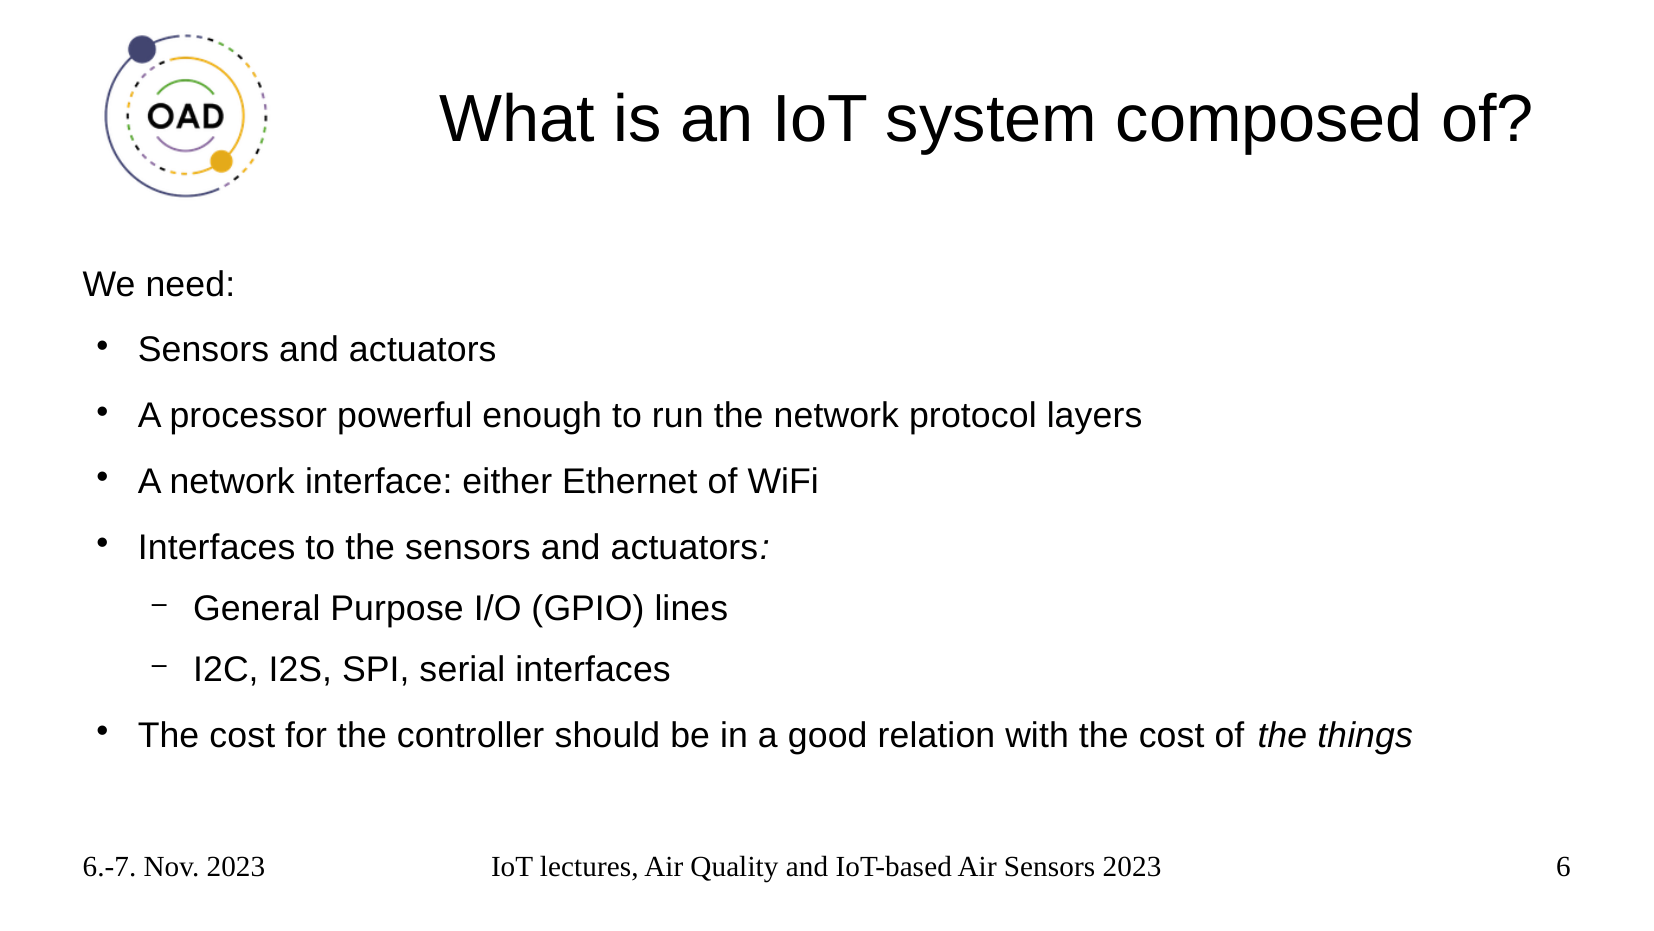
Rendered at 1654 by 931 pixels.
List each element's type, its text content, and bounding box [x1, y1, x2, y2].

list We need: Sensors and actuators A processor powerful enough to run the network protocol layers A network interface: either Ethernet of WiFi Interfaces to the sensors and actuators: General Purpose I/O (GPIO) lines I2C, I2S, SPI, serial interfaces The cost for the controller should be in a good relation with the cost of the things [82, 217, 1571, 757]
title What is an IoT system composed of? [403, 37, 1571, 193]
picture [64, 20, 302, 218]
